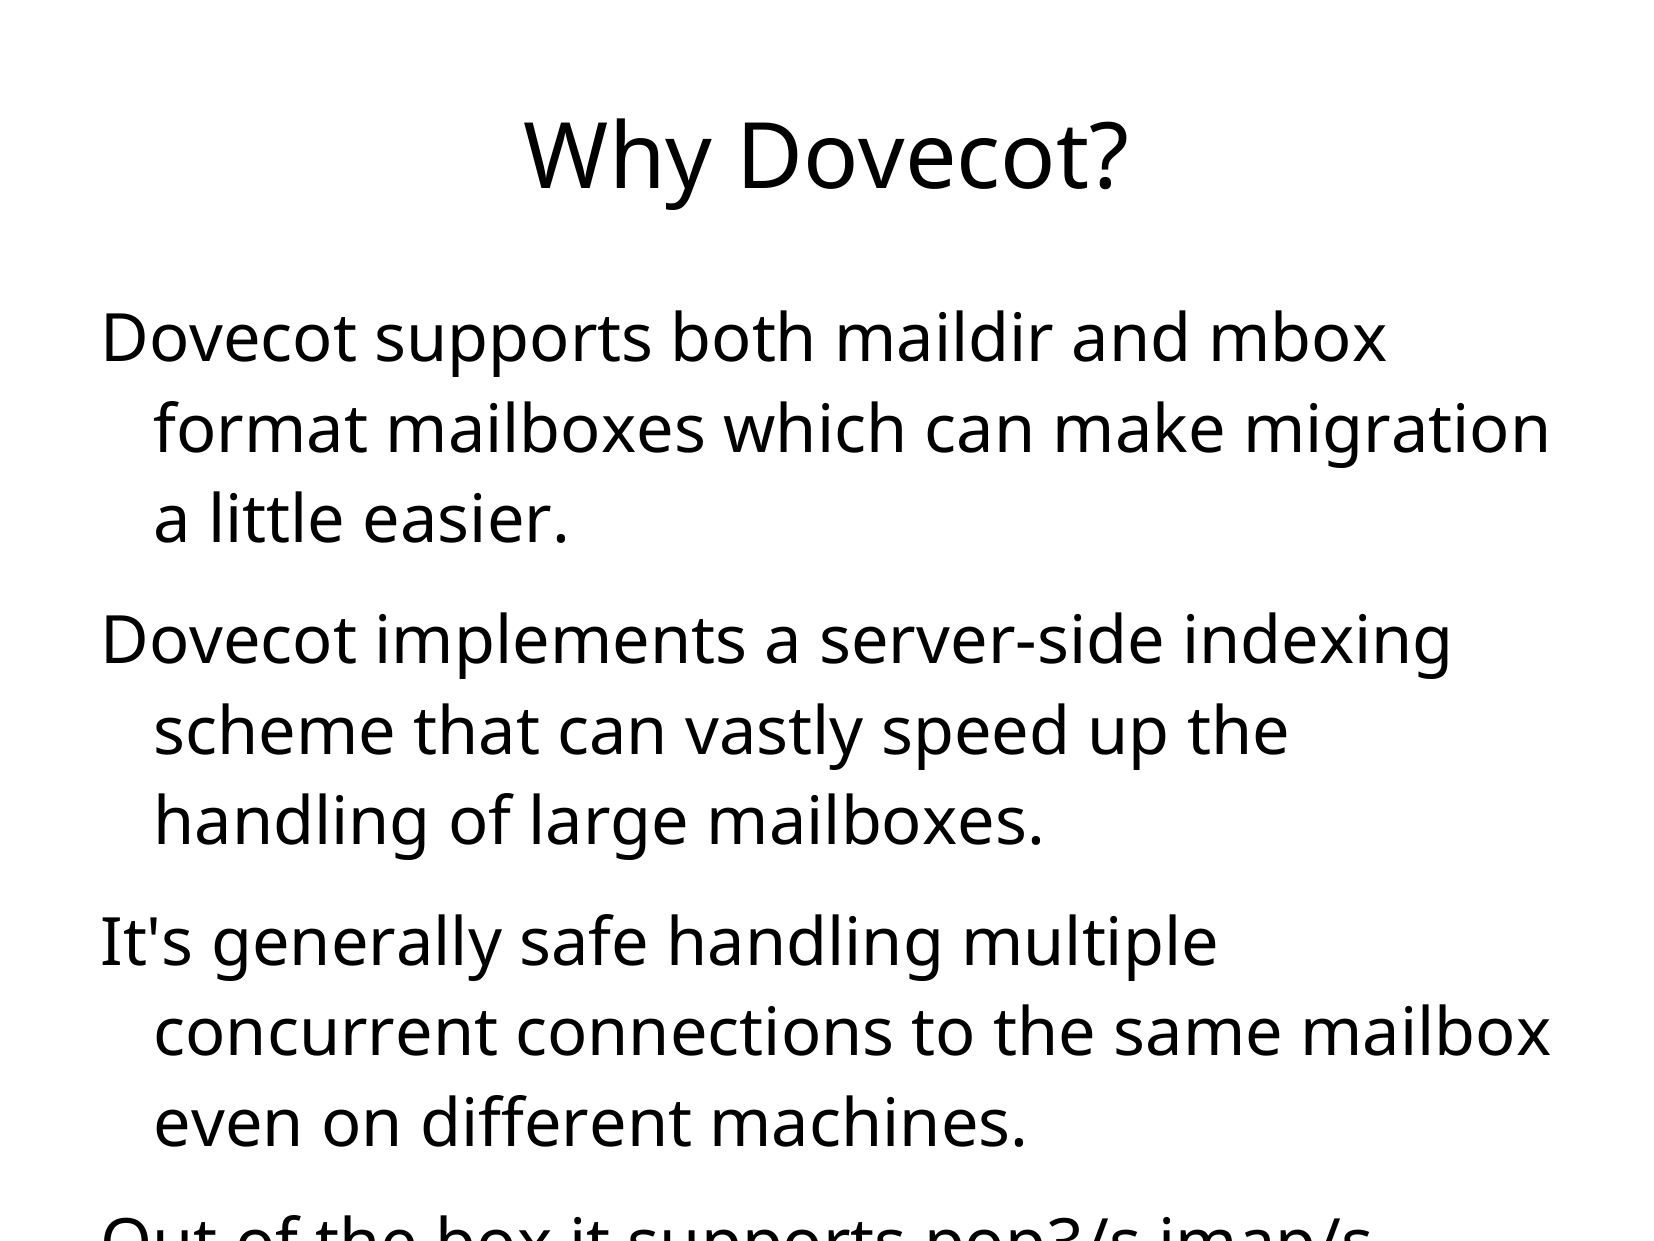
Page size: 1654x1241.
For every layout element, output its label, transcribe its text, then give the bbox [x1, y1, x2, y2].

list Dovecot supports both maildir and mbox format mailboxes which can make migration a little easier. Dovecot implements a server-side indexing scheme that can vastly speed up the handling of large mailboxes. It's generally safe handling multiple concurrent connections to the same mailbox even on different machines. Out of the box it supports pop3/s imap/s. [82, 290, 1571, 1187]
title Why Dovecot? [82, 49, 1571, 257]
